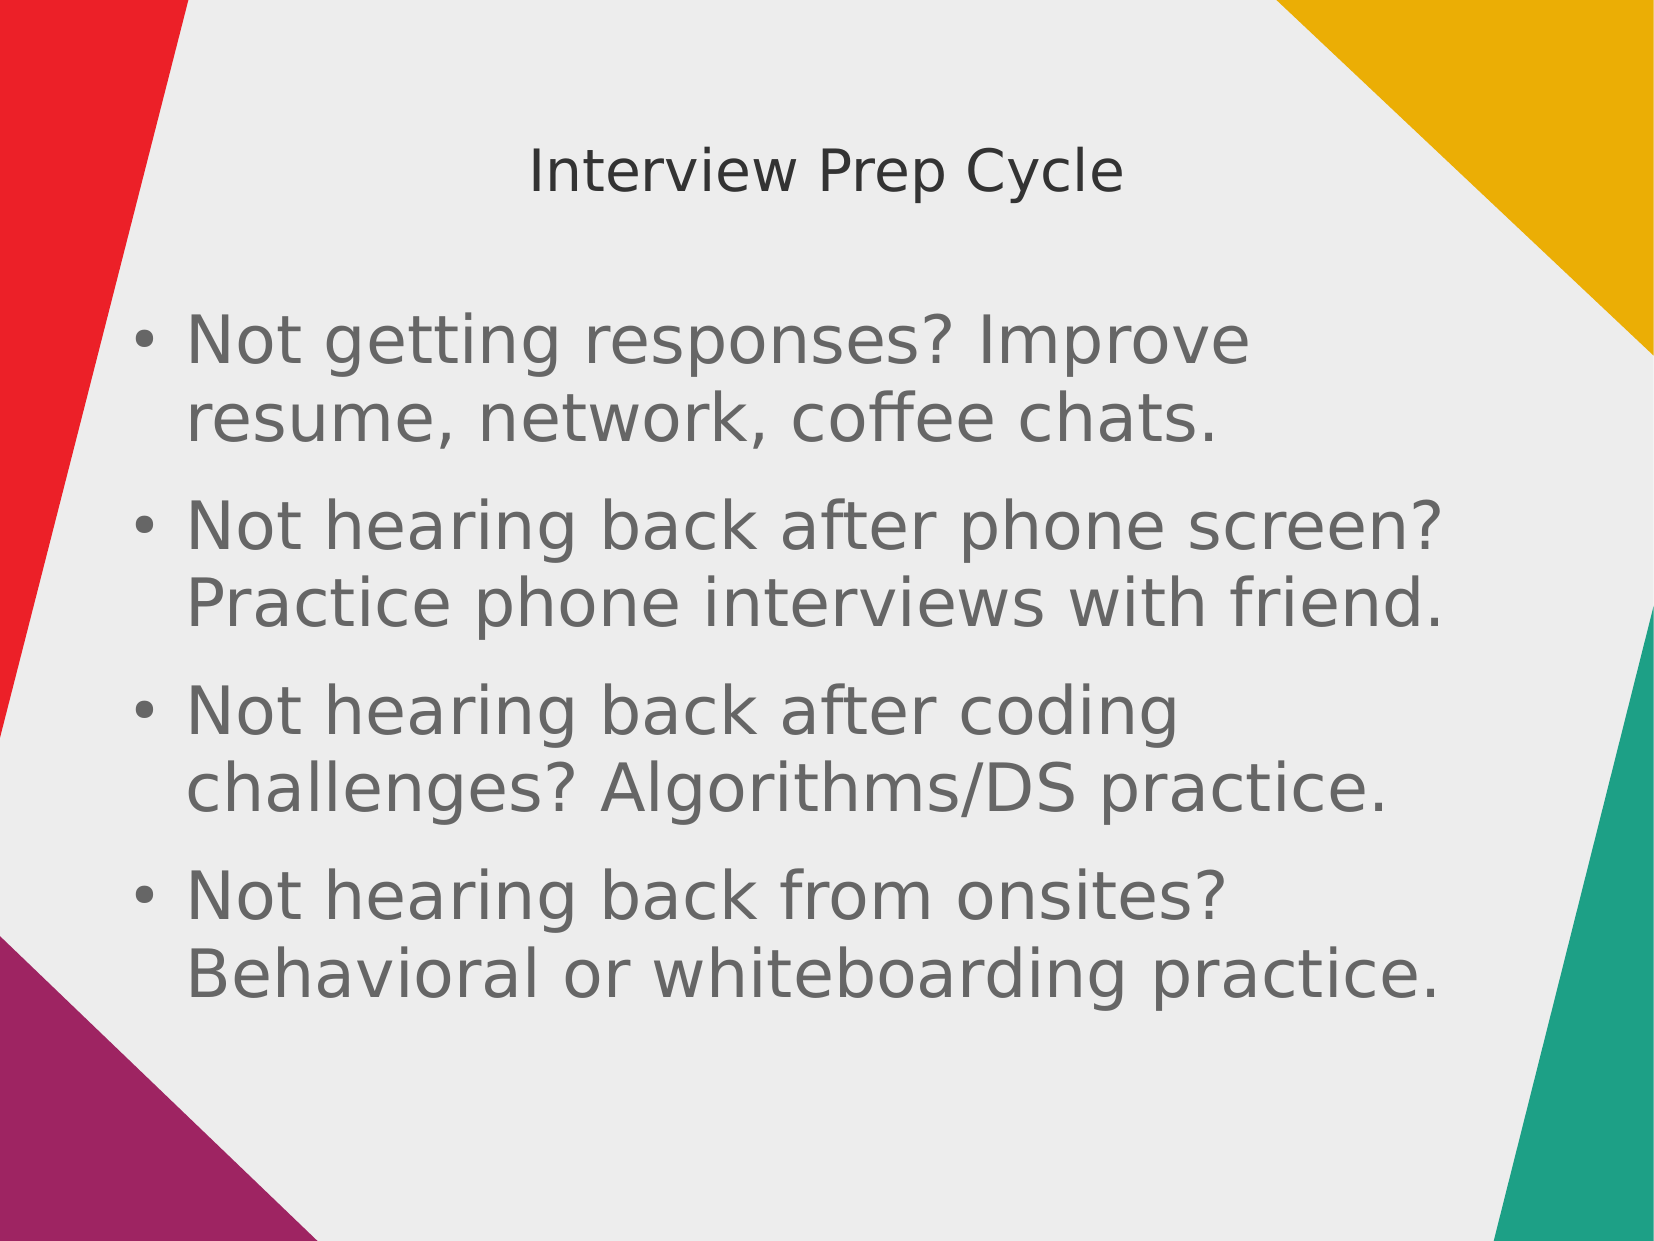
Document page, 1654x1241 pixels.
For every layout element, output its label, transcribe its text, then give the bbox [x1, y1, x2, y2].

list Not getting responses? Improve resume, network, coffee chats. Not hearing back after phone screen? Practice phone interviews with friend. Not hearing back after coding challenges? Algorithms/DS practice. Not hearing back from onsites? Behavioral or whiteboarding practice. [114, 302, 1539, 1033]
title Interview Prep Cycle [114, 73, 1539, 271]
